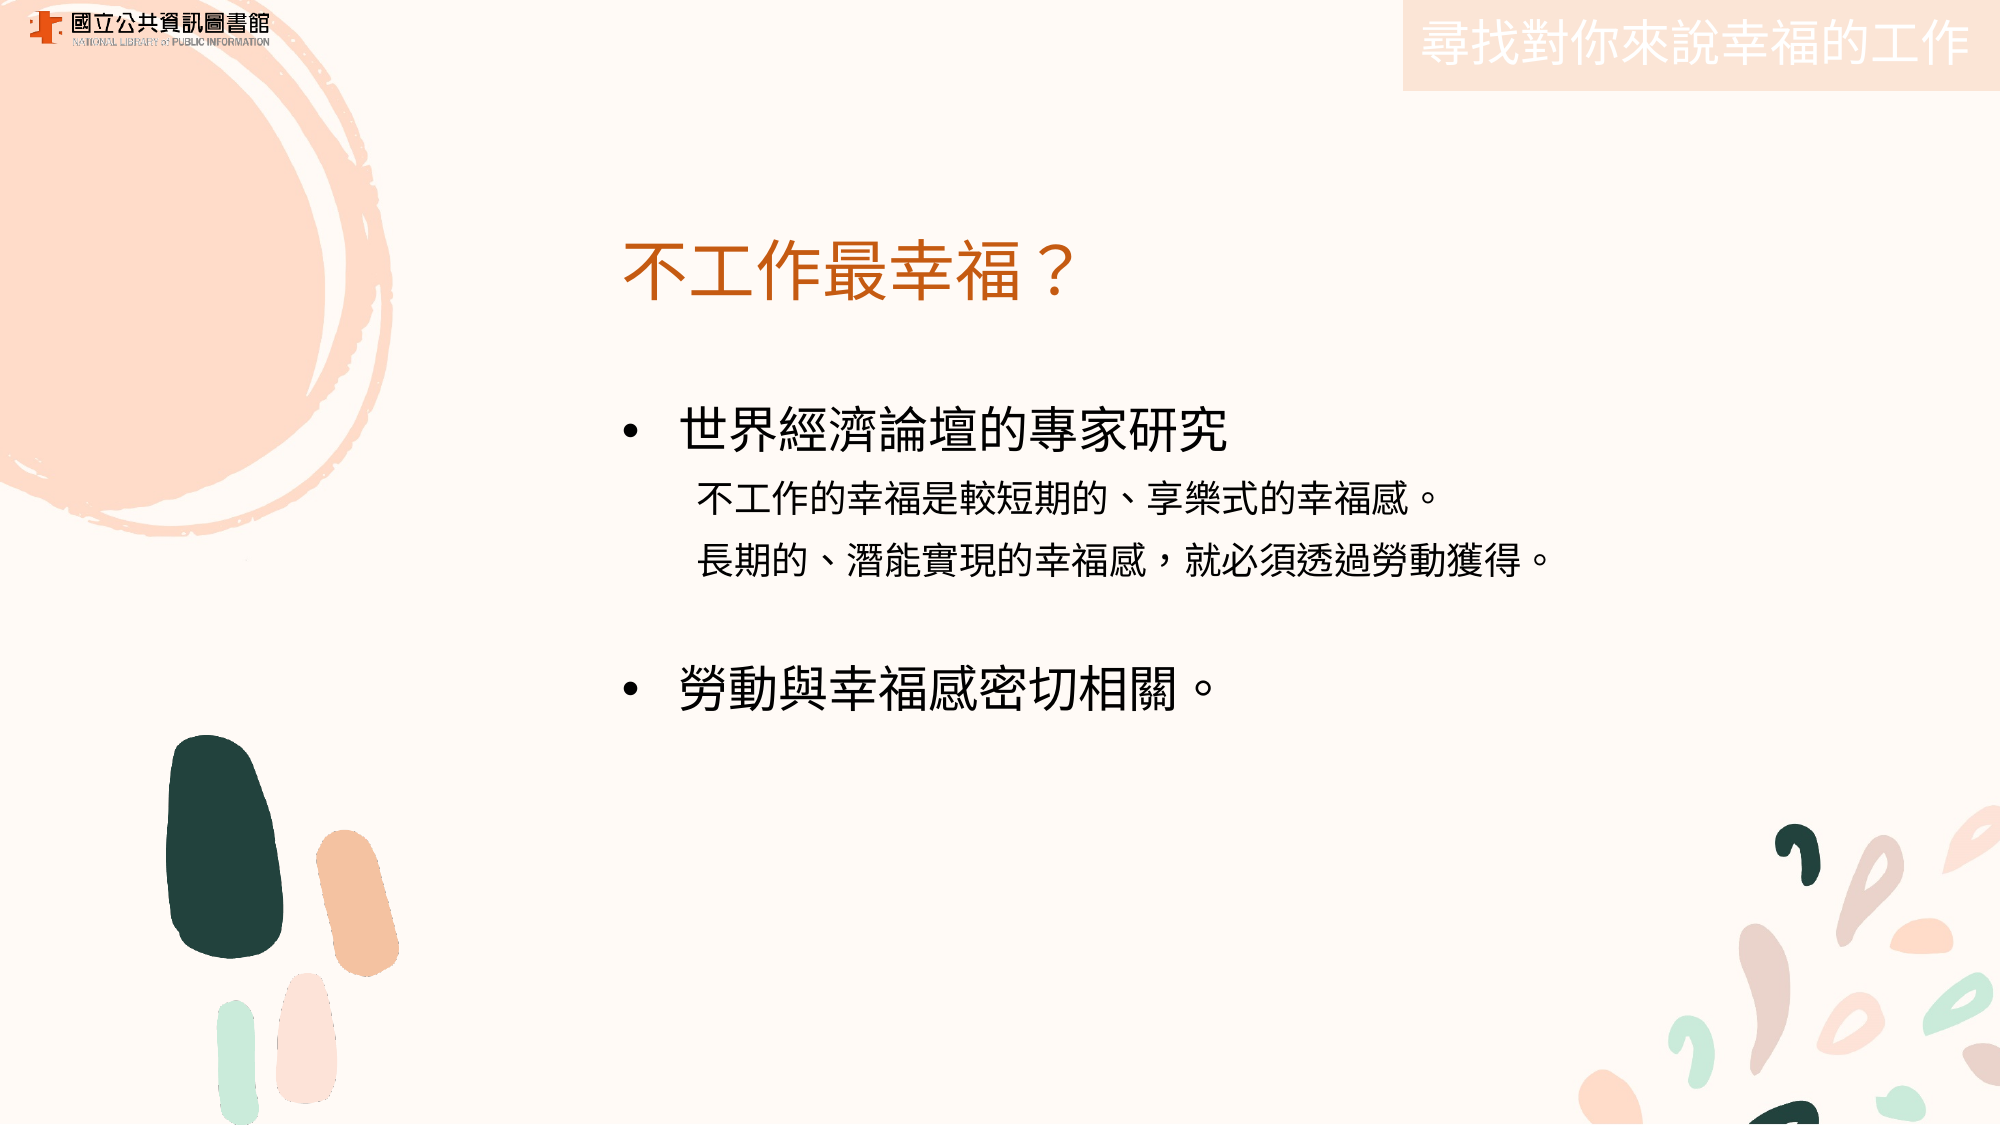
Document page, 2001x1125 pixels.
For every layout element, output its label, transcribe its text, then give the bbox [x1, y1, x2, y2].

picture [0, 0, 2000, 1125]
text_box [1403, 0, 2000, 91]
text_box 不工作最幸福？ 世界經濟論壇的專家研究 不工作的幸福是較短期的、享樂式的幸福感。 長期的、潛能實現的幸福感，就必須透過勞動獲得。 勞動與幸福感密切相關。 [606, 230, 1633, 802]
text_box 尋找對你來說幸福的工作 [1405, 0, 2000, 80]
